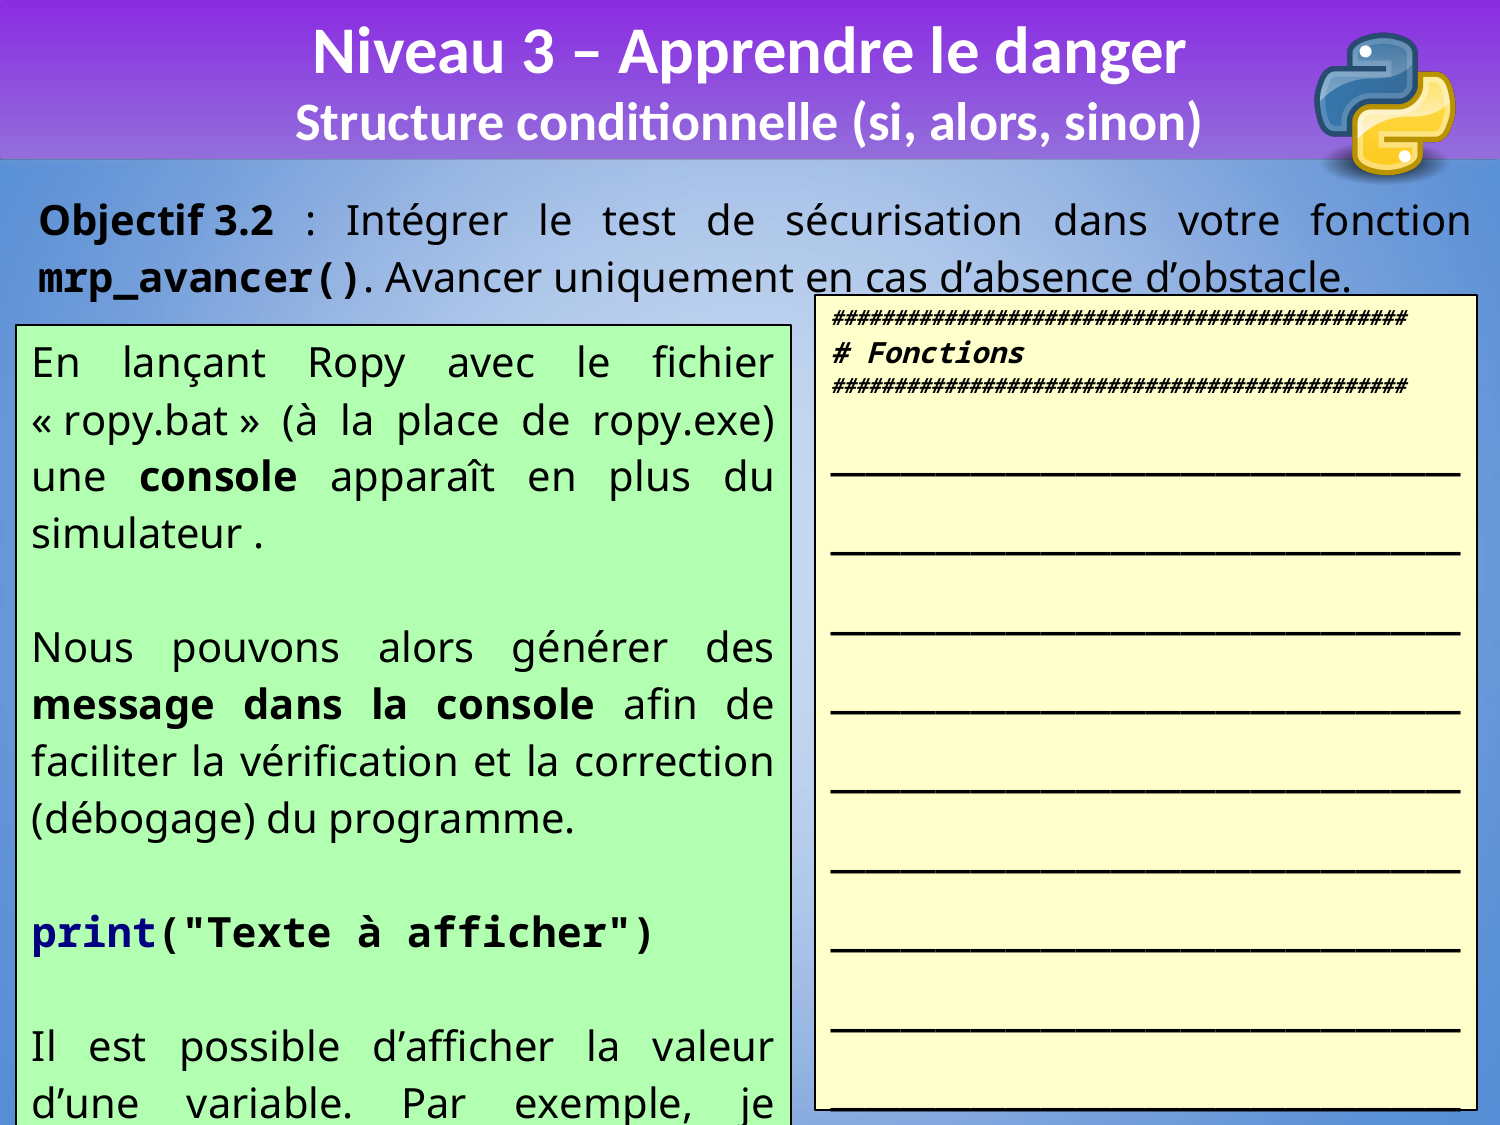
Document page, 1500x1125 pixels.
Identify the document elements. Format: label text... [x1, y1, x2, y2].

text_box Niveau 3 – Apprendre le danger Structure conditionnelle (si, alors, sinon) [0, 0, 1500, 159]
text_box En lançant Ropy avec le fichier « ropy.bat » (à la place de ropy.exe) une console apparaît en plus du simulateur . Nous pouvons alors générer des message dans la console afin de faciliter la vérification et la correction (débogage) du programme. print("Texte à afficher") Il est possible d’afficher la valeur d’une variable. Par exemple, je souhaite afficher la valeur de la variable nb_pas accompagnée d’un texte explicatif. print("Nombre de pas:",nb_pas) [16, 324, 791, 1094]
text_box Objectif 3.2 : Intégrer le test de sécurisation dans votre fonction mrp_avancer(). Avancer uniquement en cas d’absence d’obstacle. [23, 183, 1489, 324]
picture [0, 29, 1500, 1125]
text_box ############################################## # Fonctions ############################################## ____________________________________ ____________________________________ ____________________________________ ____________________________________ ____________________________________ ____________________________________ ____________________________________ ____________________________________ ____________________________________ ____________________________________ ____________________________________ ____________________________________ [814, 295, 1477, 1111]
